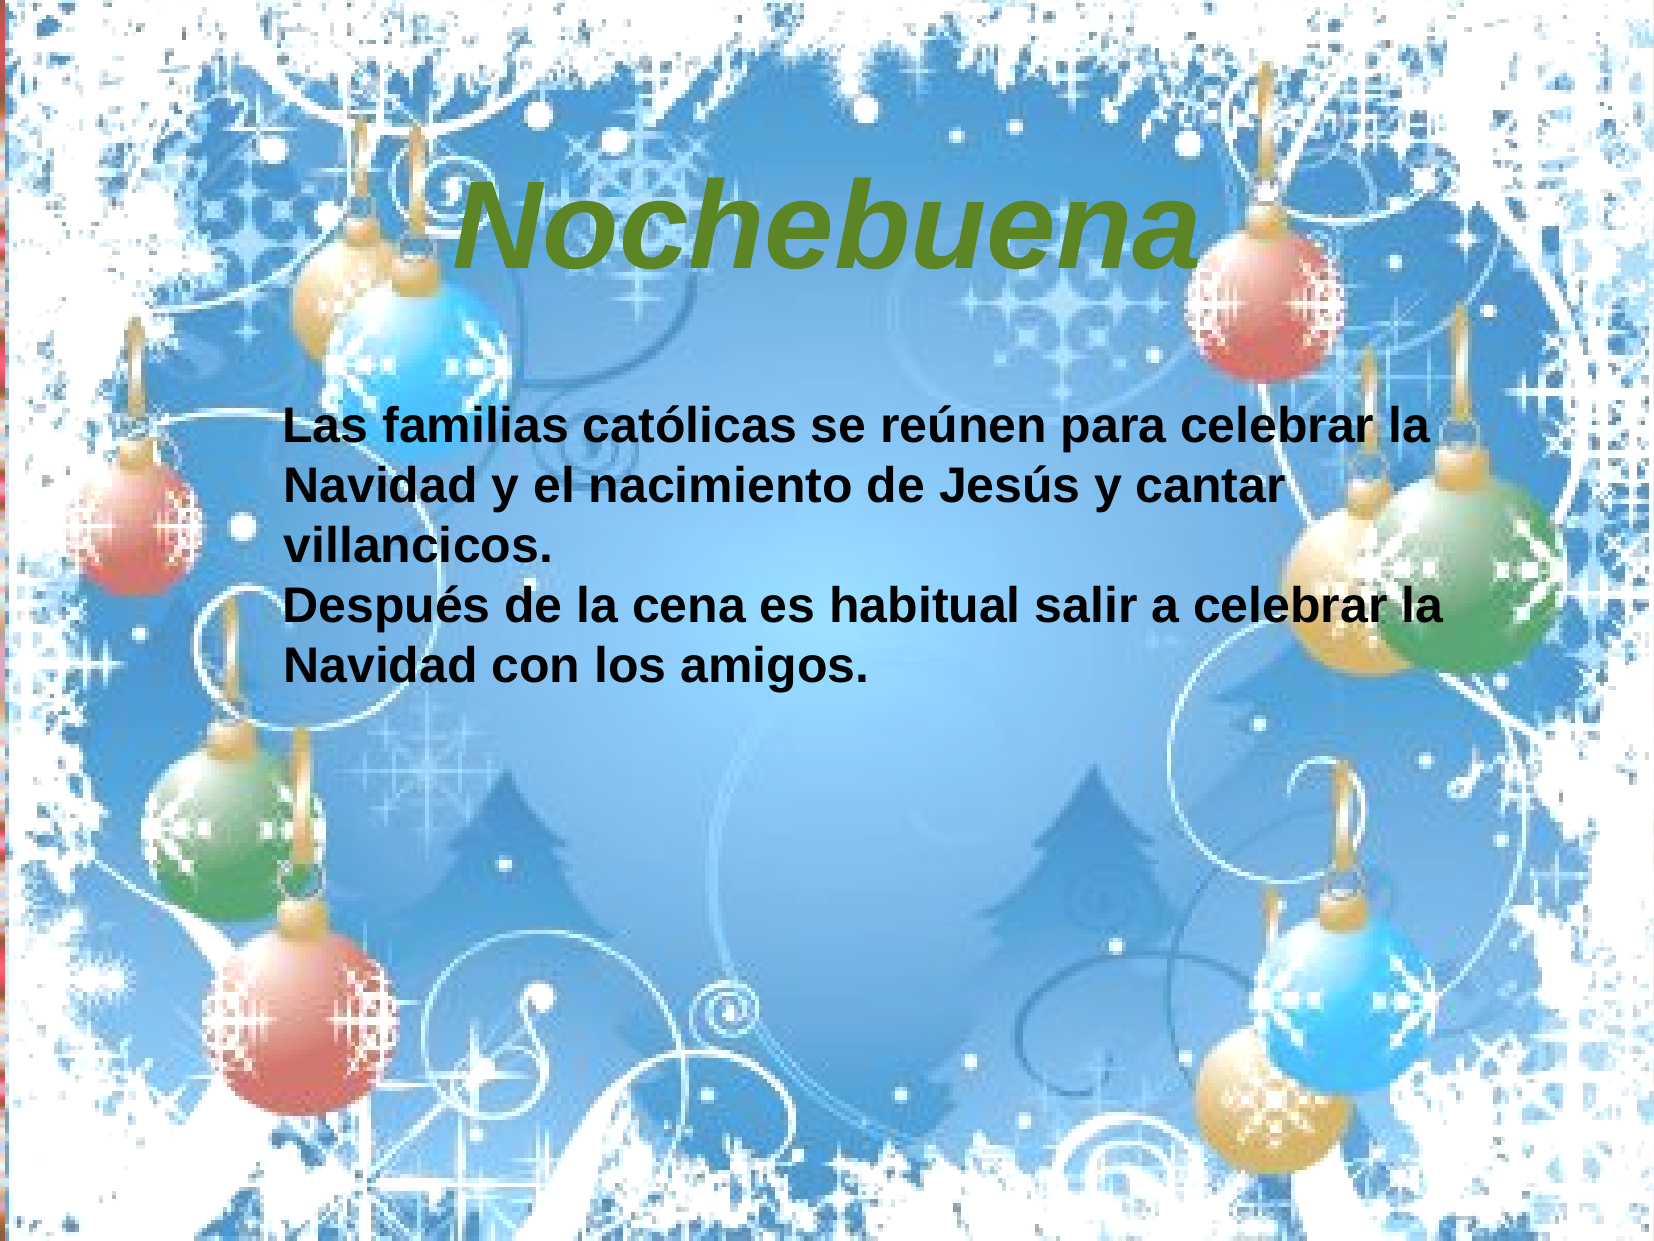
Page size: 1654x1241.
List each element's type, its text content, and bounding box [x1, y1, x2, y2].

list Las familias católicas se reúnen para celebrar la Navidad y el nacimiento de Jesús y cantar villancicos. Después de la cena es habitual salir a celebrar la Navidad con los amigos. [118, 392, 1517, 1211]
picture [5, 0, 1654, 1241]
title Nochebuena [121, 114, 1534, 322]
